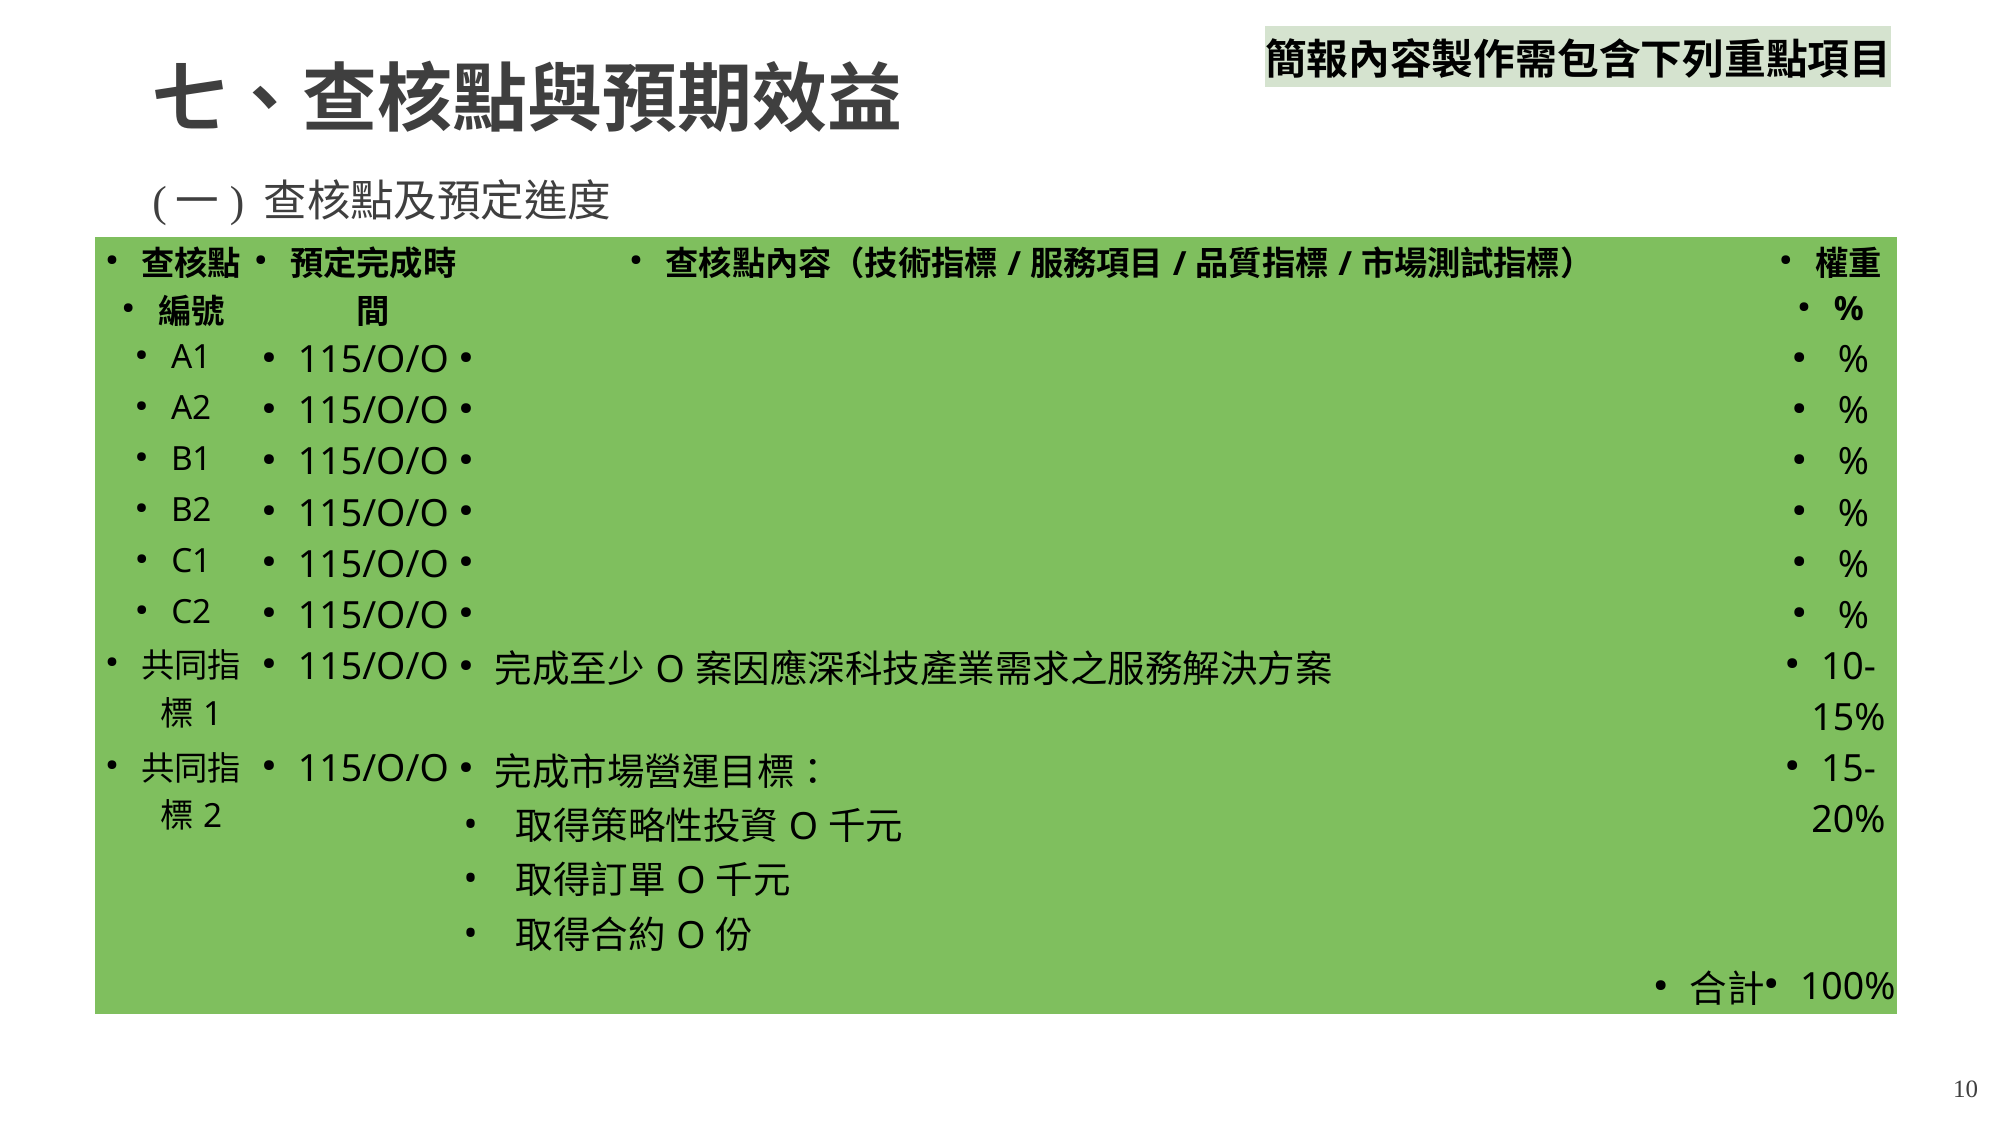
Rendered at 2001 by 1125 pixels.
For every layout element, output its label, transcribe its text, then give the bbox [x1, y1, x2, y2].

table_cell 115/O/O [252, 384, 459, 435]
table_cell B2 [95, 486, 252, 537]
table_cell [459, 486, 1765, 537]
table_cell 115/O/O [252, 333, 459, 384]
title 七、查核點與預期效益 [137, 49, 1863, 153]
table_cell C2 [95, 588, 252, 639]
table_cell 115/O/O [252, 537, 459, 588]
table_header 查核點內容（技術指標/服務項目/品質指標/市場測試指標） [459, 237, 1765, 333]
list (一) 查核點及預定進度 [137, 158, 1863, 237]
table_cell 完成至少O案因應深科技產業需求之服務解決方案 [459, 639, 1765, 741]
table_cell 完成市場營運目標： 取得策略性投資O千元 取得訂單O千元 取得合約O份 [459, 741, 1765, 959]
table_cell A2 [95, 384, 252, 435]
text_box 10 [1931, 1062, 2000, 1113]
table_cell 115/O/O [252, 741, 459, 959]
table_cell 15-20% [1765, 741, 1897, 959]
table_header 權重 % [1765, 237, 1897, 333]
table_cell % [1765, 588, 1897, 639]
table_cell [459, 384, 1765, 435]
table_cell 115/O/O [252, 639, 459, 741]
table_cell 共同指標2 [95, 741, 252, 959]
table_cell 合計 [95, 959, 1765, 1014]
table_cell % [1765, 333, 1897, 384]
table_cell % [1765, 384, 1897, 435]
table_cell % [1765, 537, 1897, 588]
table_cell [459, 588, 1765, 639]
table_cell [459, 537, 1765, 588]
table_cell % [1765, 435, 1897, 486]
table_cell B1 [95, 435, 252, 486]
table_cell [459, 333, 1765, 384]
table_cell 115/O/O [252, 486, 459, 537]
table_cell % [1765, 486, 1897, 537]
text_box 簡報內容製作需包含下列重點項目 [1174, 26, 1983, 91]
table_cell [459, 435, 1765, 486]
table_cell 共同指標1 [95, 639, 252, 741]
table_cell 100% [1765, 959, 1897, 1014]
table_header 預定完成時間 [252, 237, 459, 333]
table_cell 115/O/O [252, 435, 459, 486]
table_header 查核點 編號 [95, 237, 252, 333]
table_cell A1 [95, 333, 252, 384]
table_cell 115/O/O [252, 588, 459, 639]
table_cell C1 [95, 537, 252, 588]
table_cell 10-15% [1765, 639, 1897, 741]
